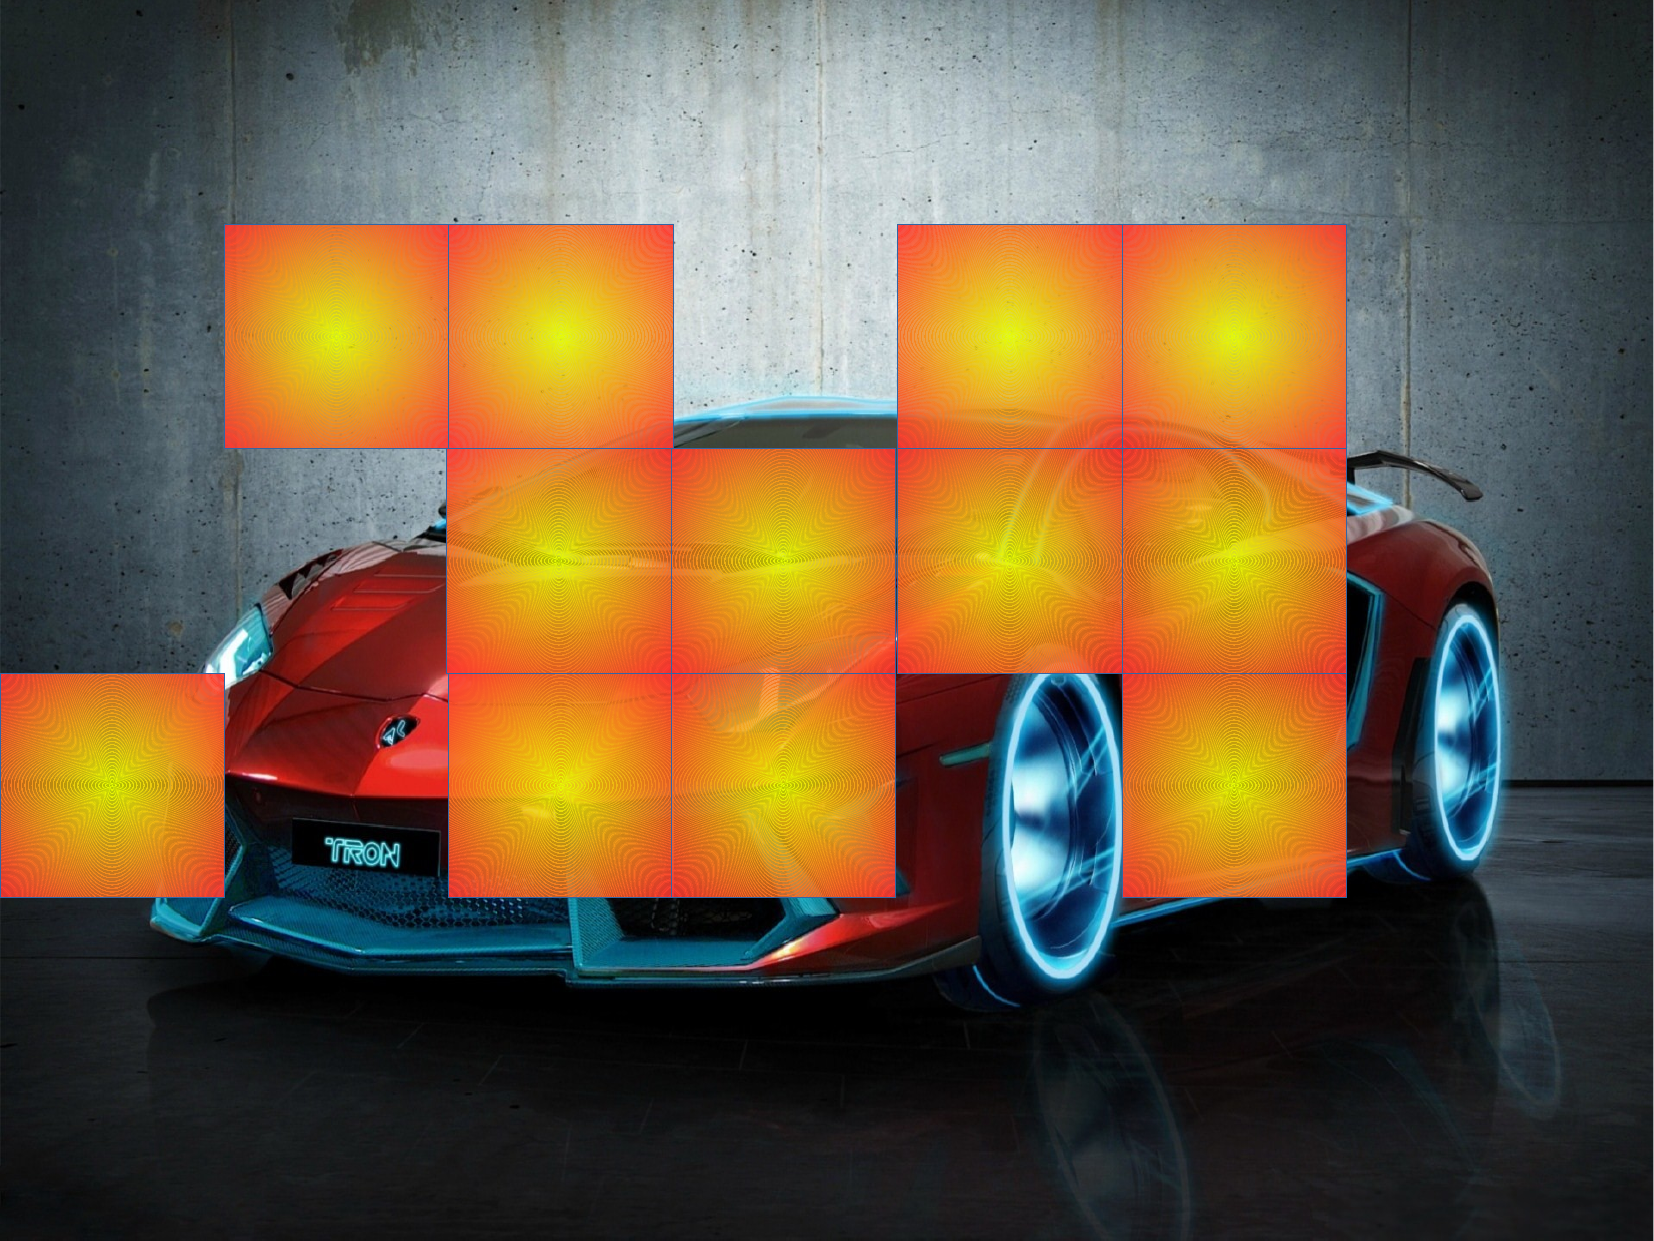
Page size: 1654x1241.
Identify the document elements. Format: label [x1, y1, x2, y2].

text_box [224, 224, 896, 898]
text_box [0, 673, 225, 898]
picture [0, 0, 1654, 1241]
text_box [897, 224, 1347, 898]
